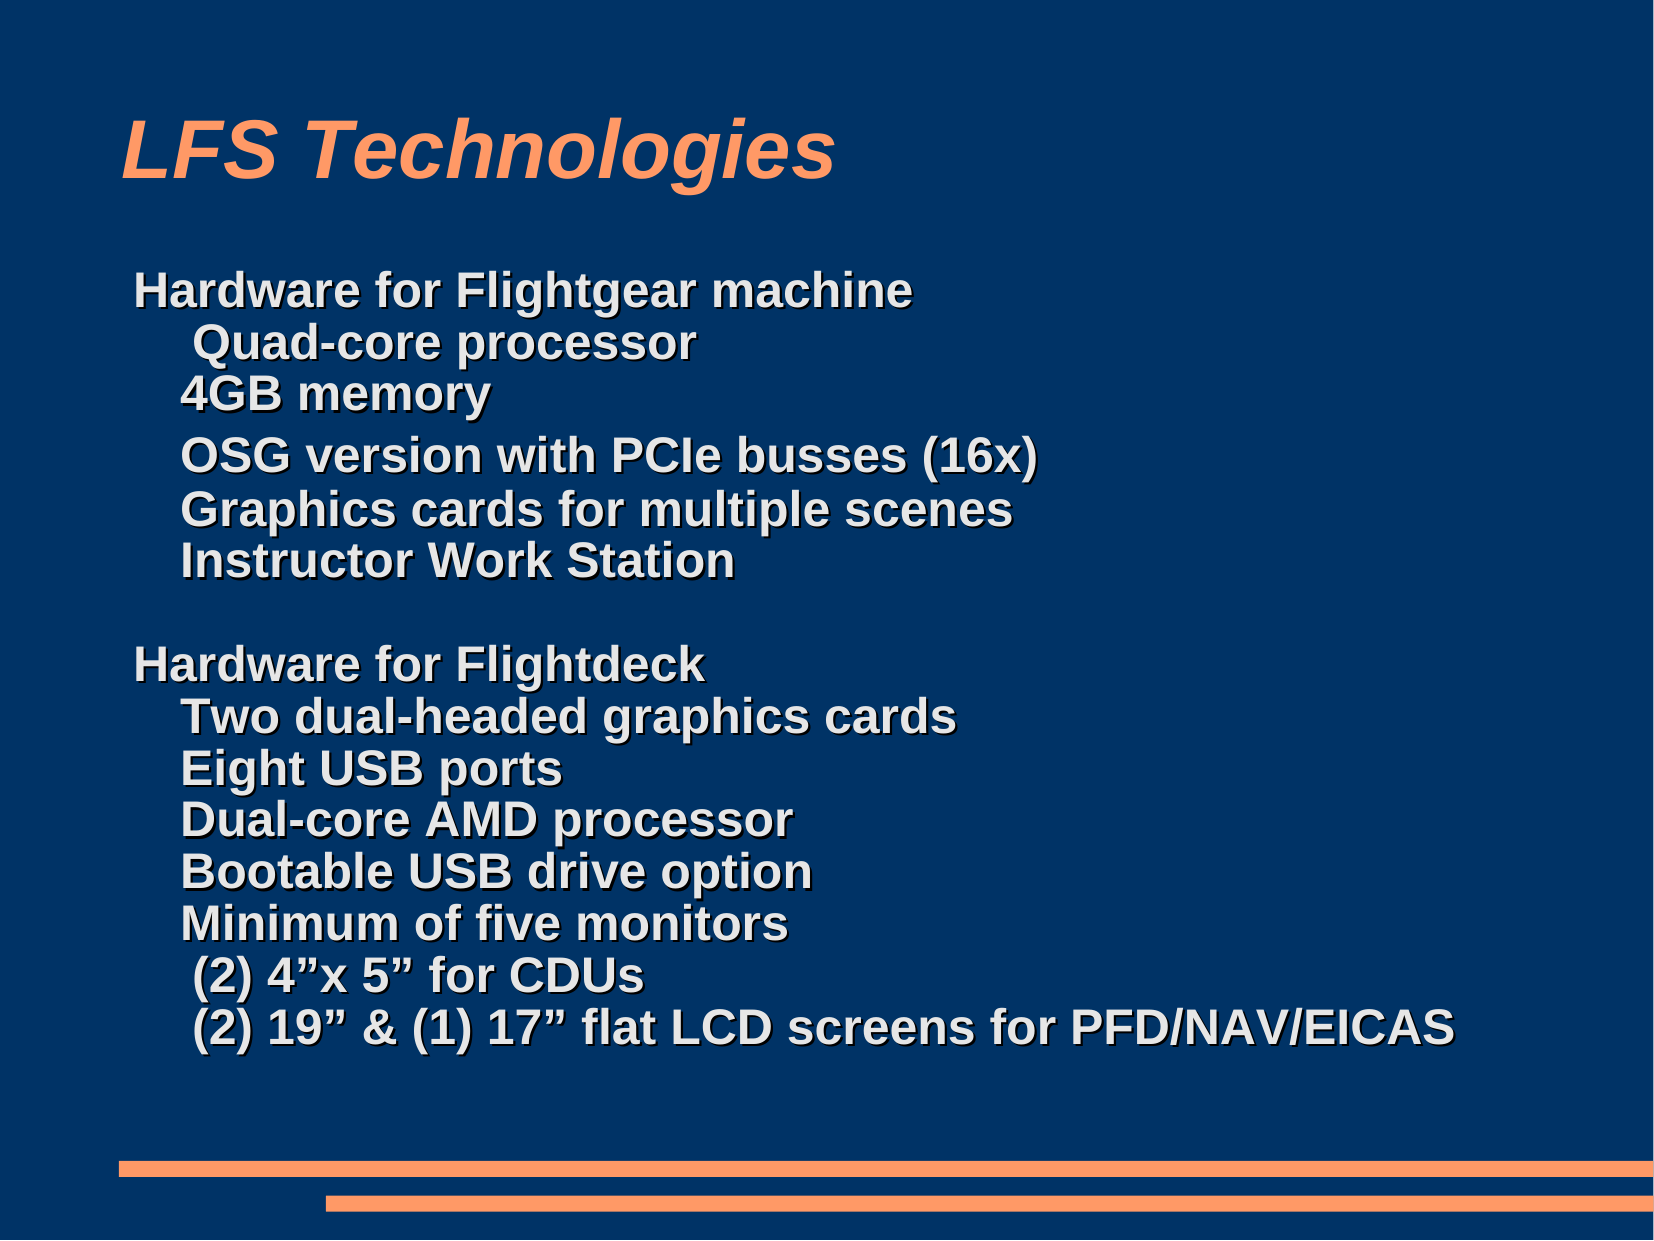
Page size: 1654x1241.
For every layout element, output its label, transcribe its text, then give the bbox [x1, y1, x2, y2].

list Hardware for Flightgear machine Quad-core processor 4GB memory OSG version with PCIe busses (16x)‏ Graphics cards for multiple scenes Instructor Work Station Hardware for Flightdeck Two dual-headed graphics cards Eight USB ports Dual-core AMD processor Bootable USB drive option Minimum of five monitors (2) 4”x 5” for CDUs (2) 19” & (1) 17” flat LCD screens for PFD/NAV/EICAS [121, 262, 1561, 1241]
title LFS Technologies [121, 46, 1534, 254]
